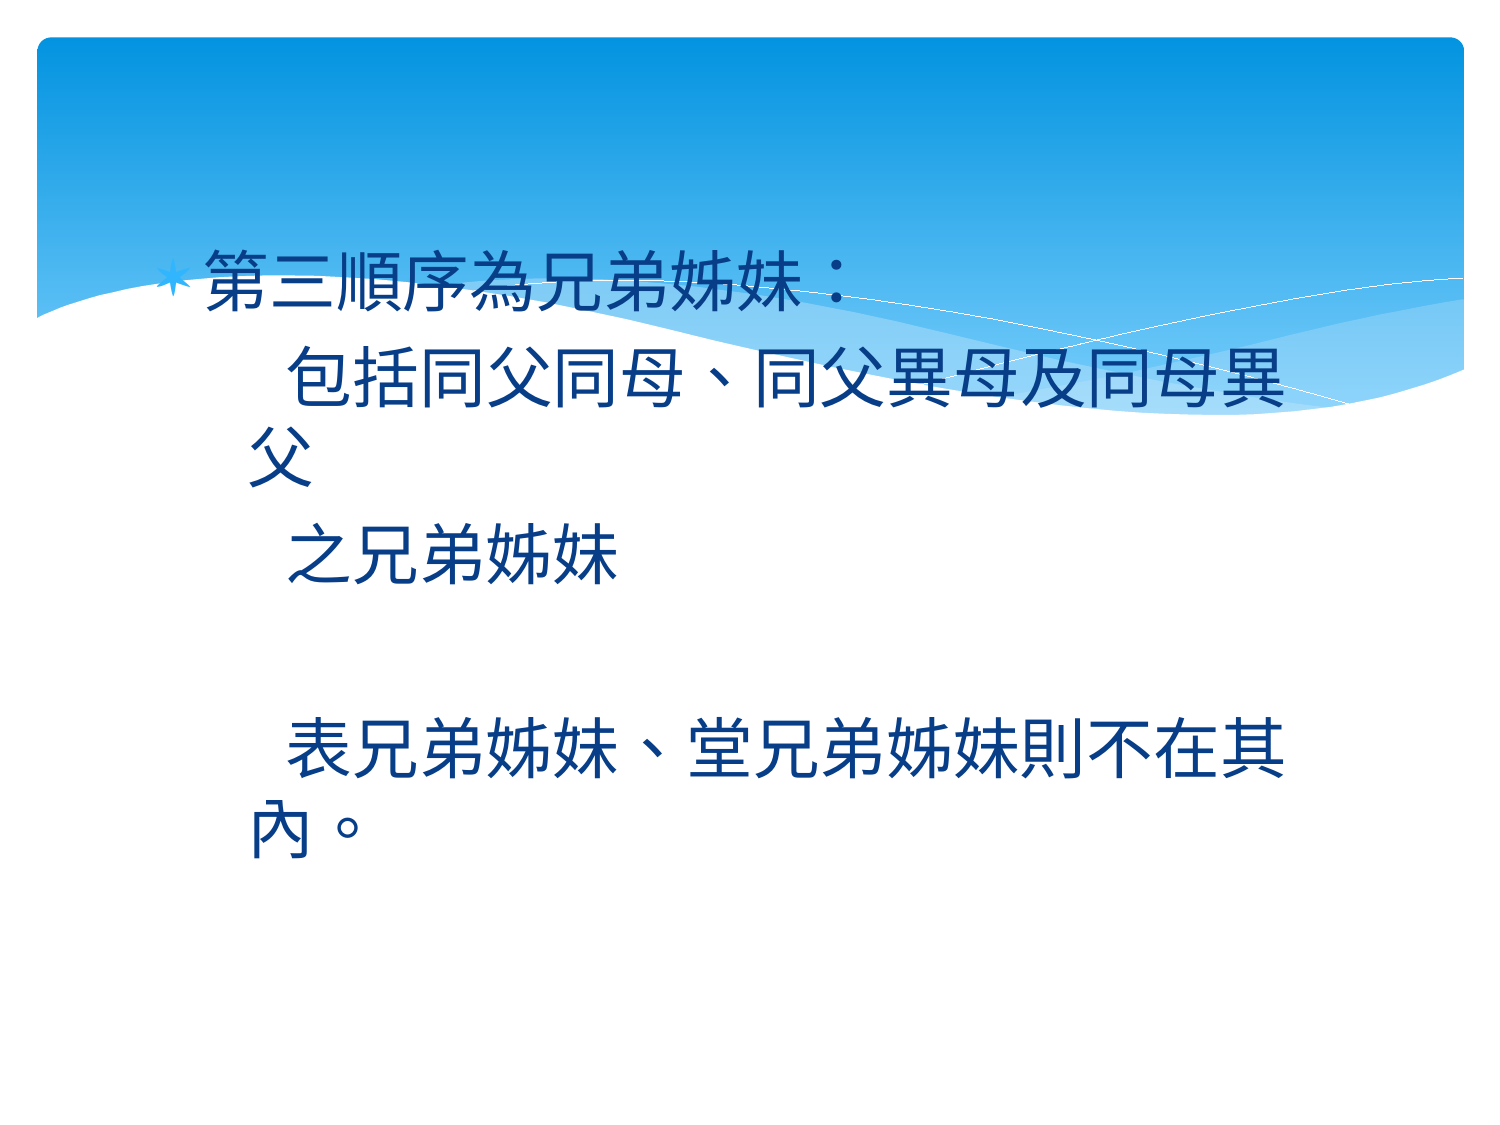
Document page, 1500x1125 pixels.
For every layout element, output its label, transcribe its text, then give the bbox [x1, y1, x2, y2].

list 第三順序為兄弟姊妹： 包括同父同母、同父異母及同母異父 之兄弟姊妹 表兄弟姊妹、堂兄弟姊妹則不在其內。 [142, 231, 1359, 1005]
title [75, 55, 1426, 261]
